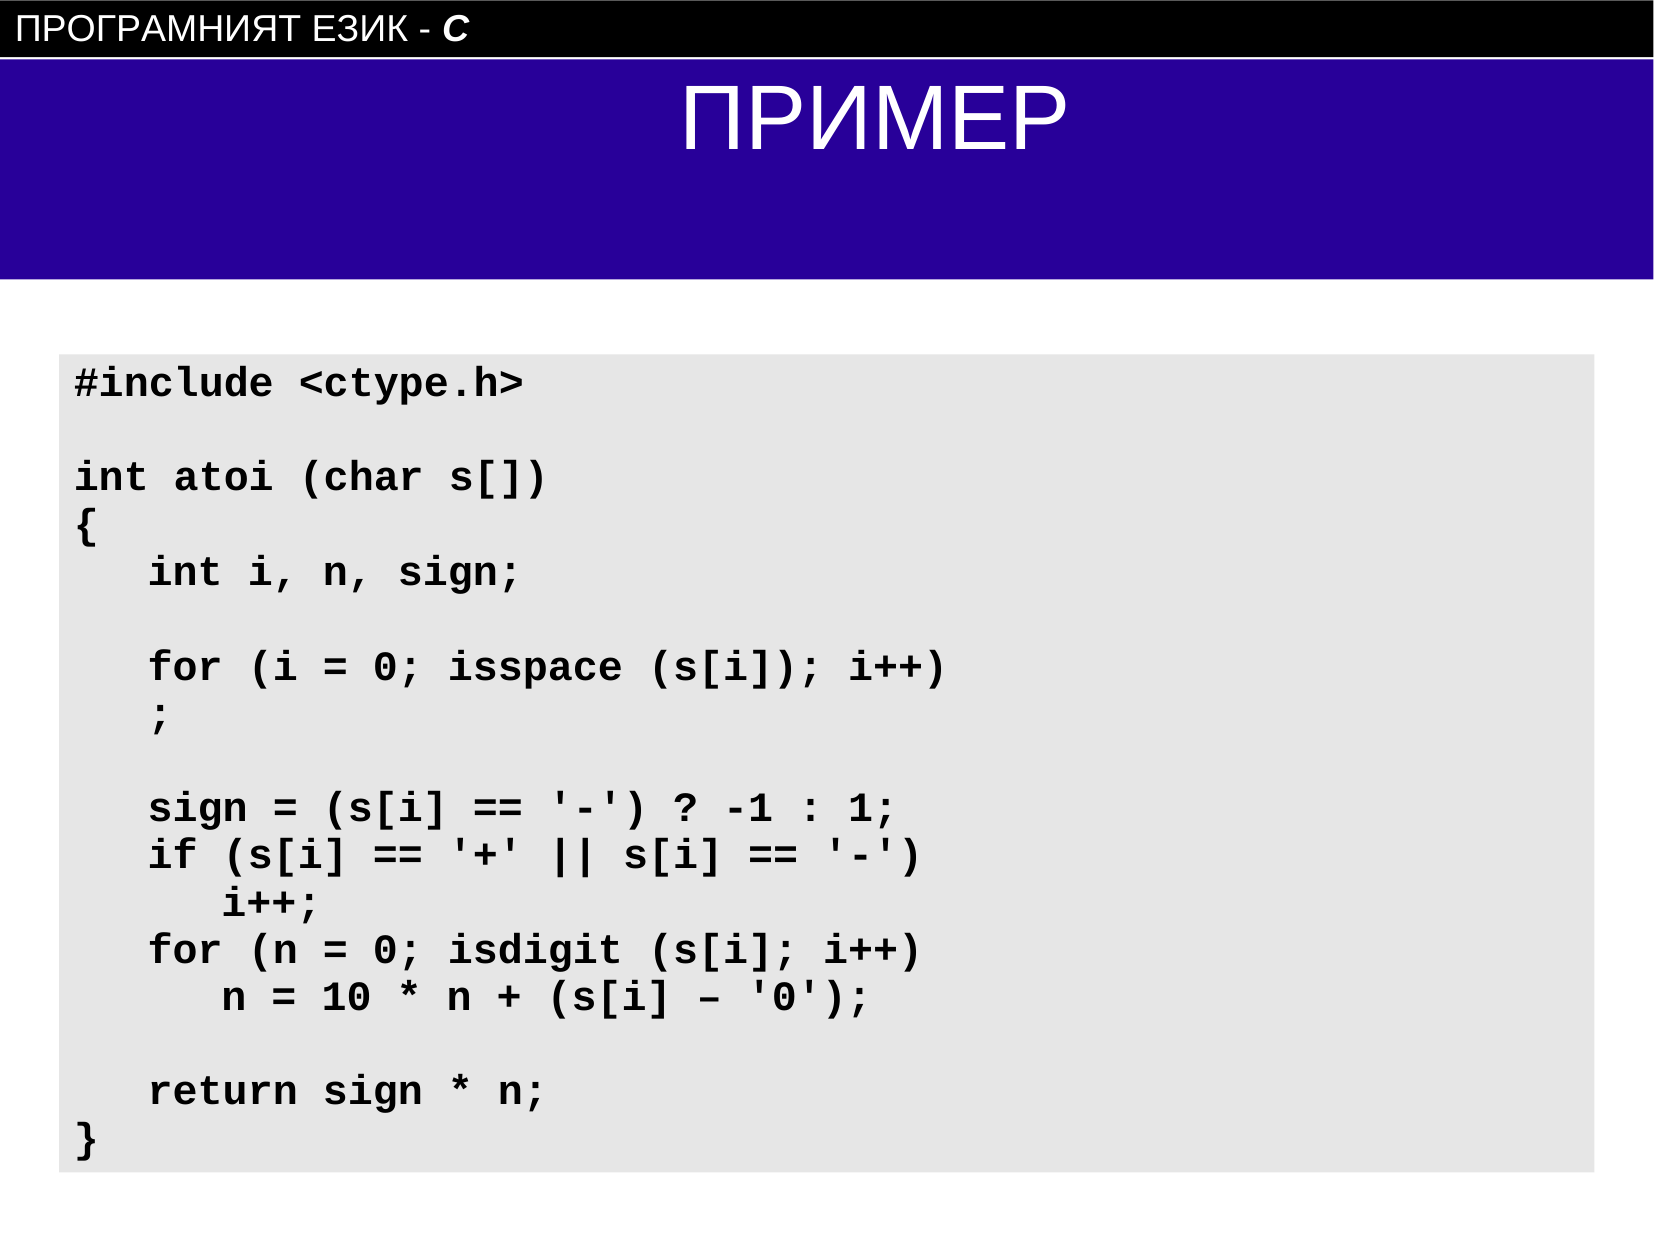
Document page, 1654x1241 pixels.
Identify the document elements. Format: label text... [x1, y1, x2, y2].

text_box #include <ctype.h> int atoi (char s[]) { int i, n, sign; for (i = 0; isspace (s[i]); i++) ; sign = (s[i] == '-') ? -1 : 1; if (s[i] == '+' || s[i] == '-') i++; for (n = 0; isdigit (s[i]; i++) n = 10 * n + (s[i] – '0'); return sign * n; } [59, 354, 1595, 1173]
text_box ПРОГРАМНИЯT ЕЗИК - С [0, 0, 1654, 58]
text_box ПРИМЕР [0, 59, 1654, 280]
